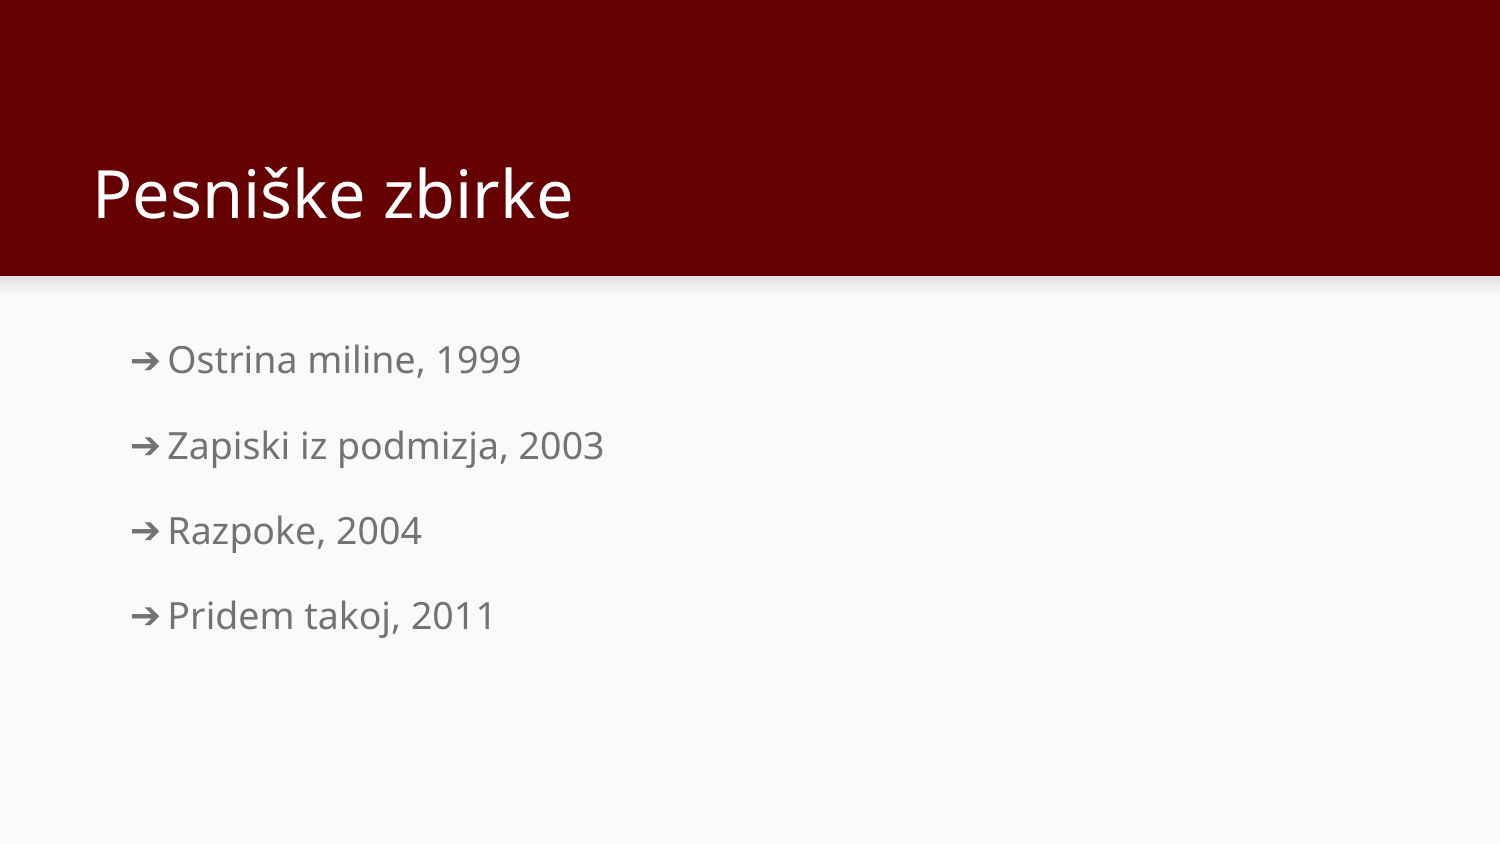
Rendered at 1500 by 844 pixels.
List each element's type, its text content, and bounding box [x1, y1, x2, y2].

list Ostrina miline, 1999 Zapiski iz podmizja, 2003 Razpoke, 2004 Pridem takoj, 2011 [77, 314, 1427, 760]
title Pesniške zbirke [77, 121, 1427, 248]
